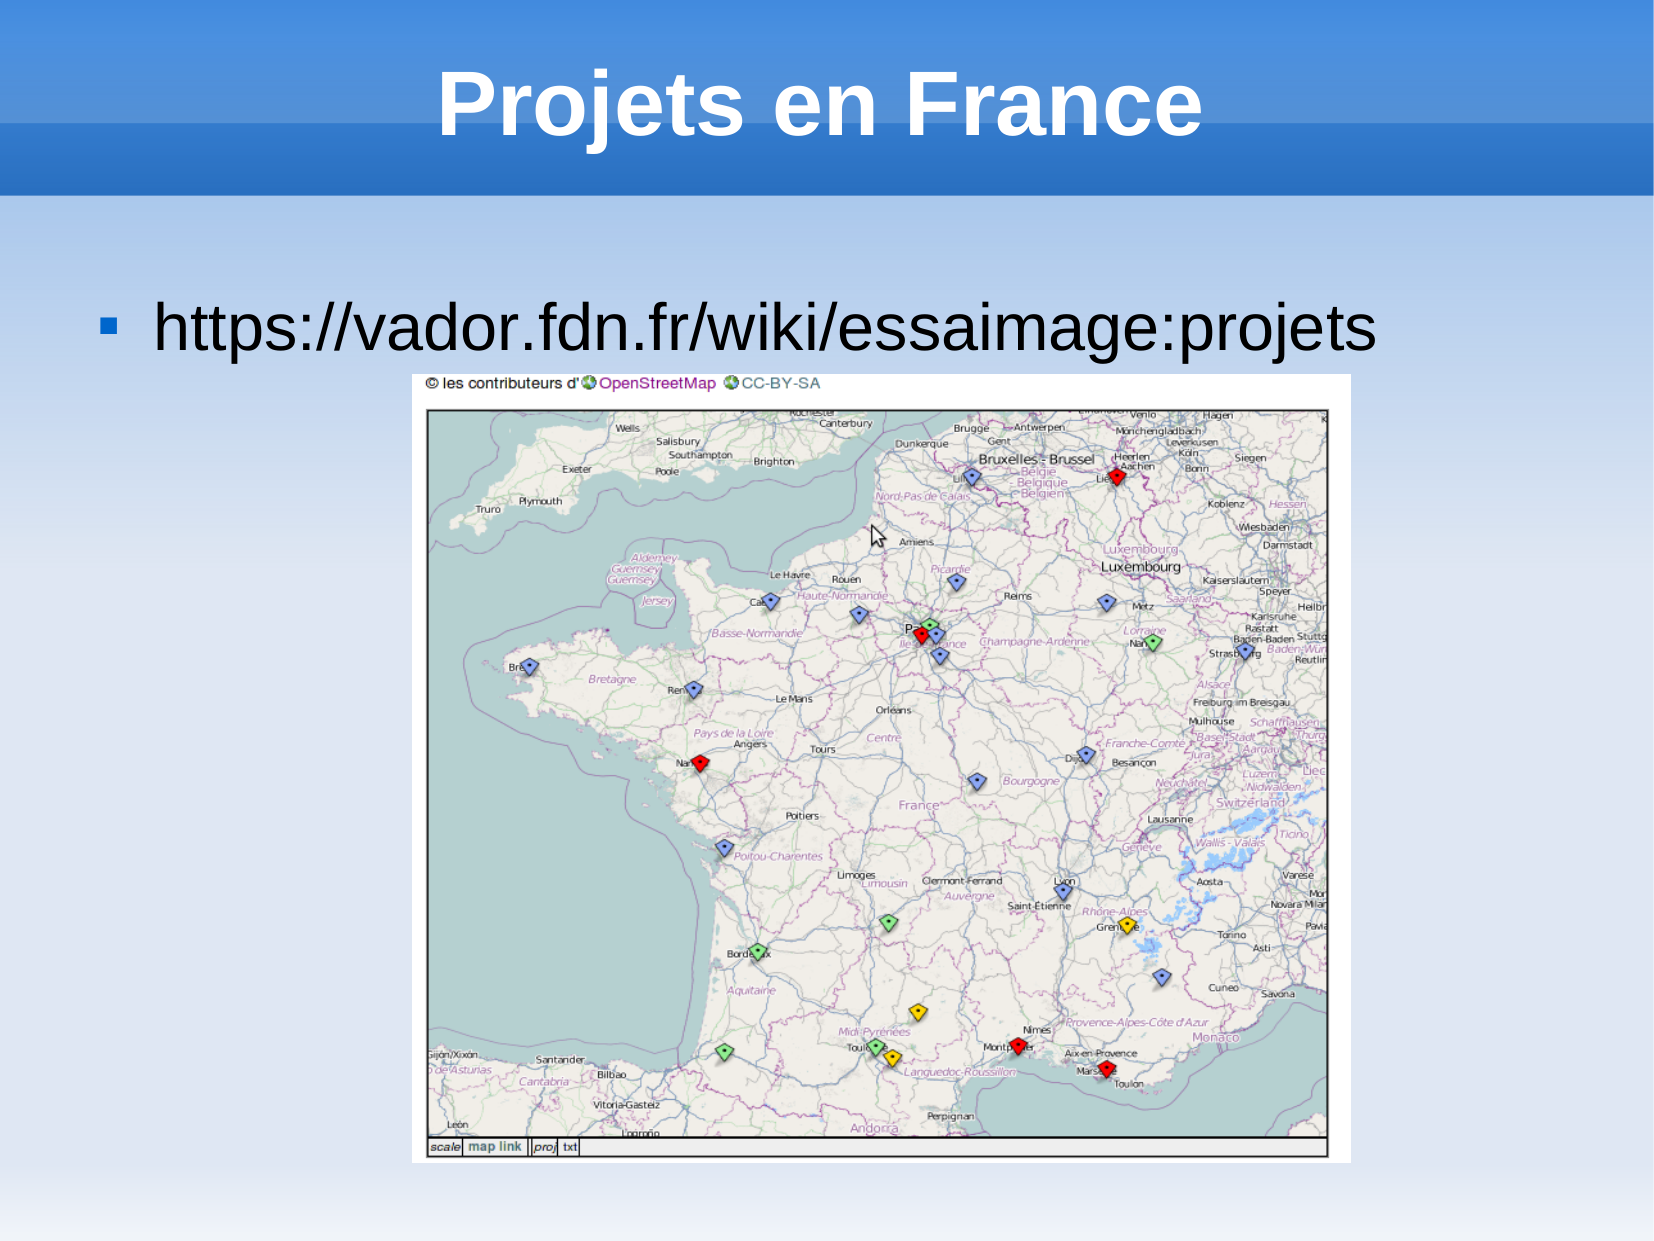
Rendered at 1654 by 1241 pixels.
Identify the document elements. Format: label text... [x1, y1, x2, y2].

picture [0, 0, 1654, 1241]
title Projets en France [76, 7, 1565, 200]
list https://vador.fdn.fr/wiki/essaimage:projets [82, 290, 1571, 1094]
